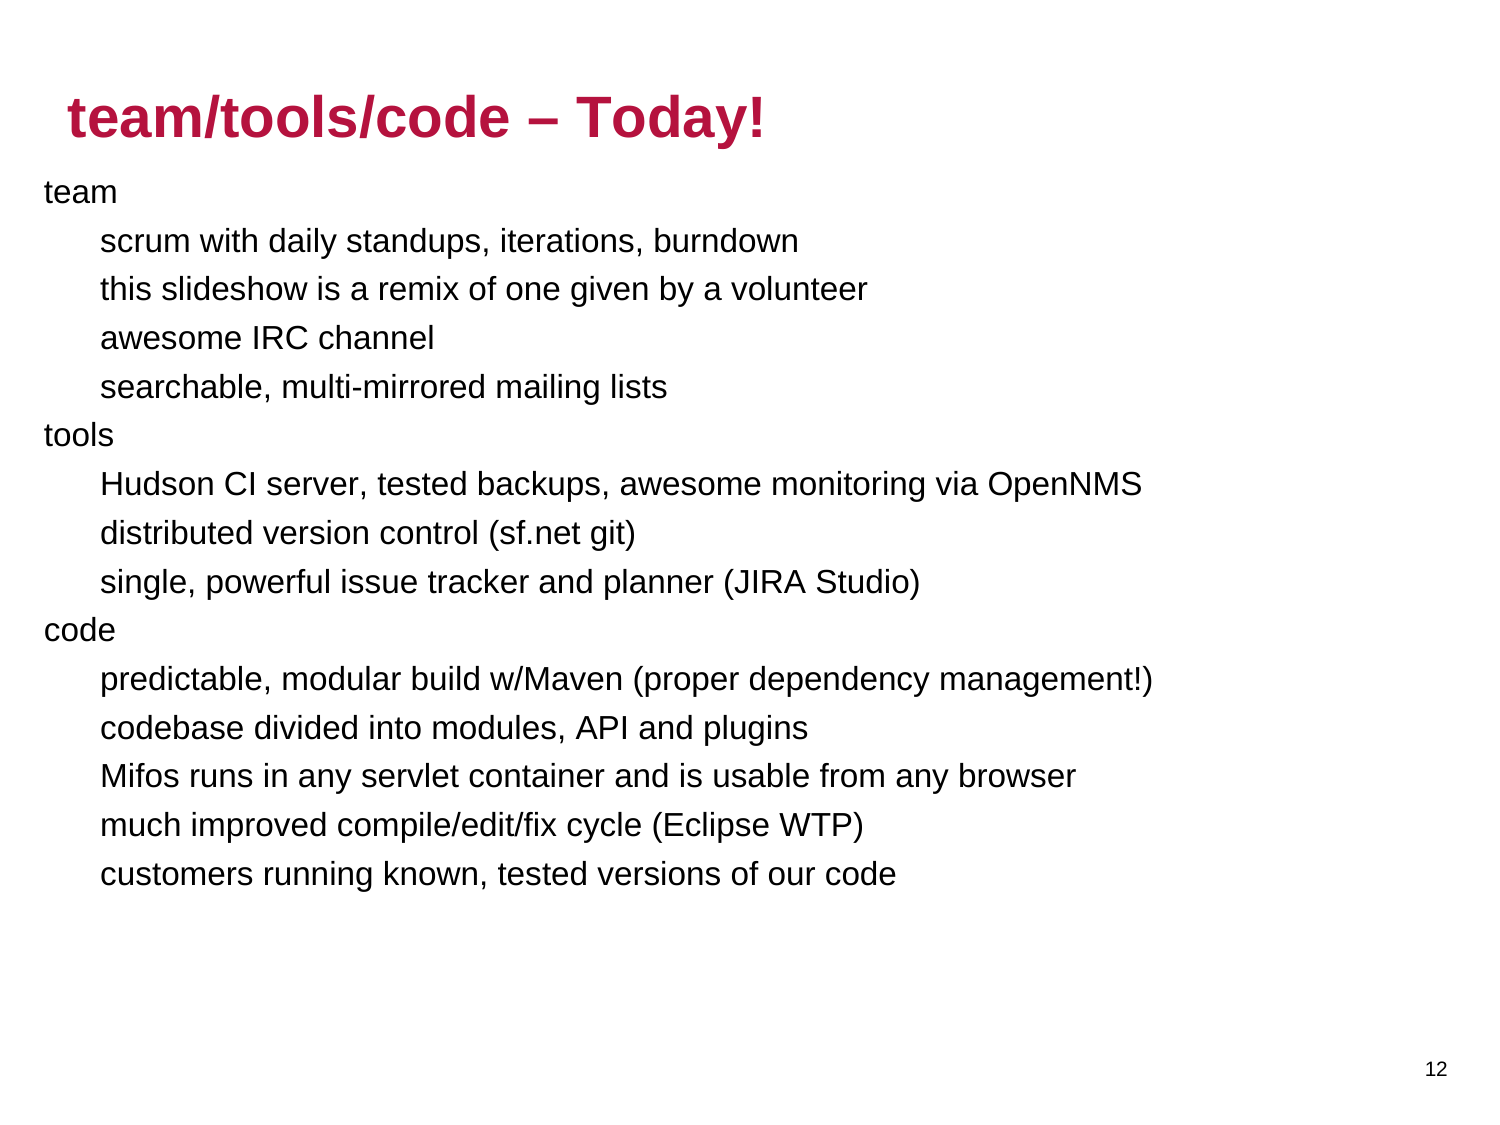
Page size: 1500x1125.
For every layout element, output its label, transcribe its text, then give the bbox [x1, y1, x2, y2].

list team scrum with daily standups, iterations, burndown this slideshow is a remix of one given by a volunteer awesome IRC channel searchable, multi-mirrored mailing lists tools Hudson CI server, tested backups, awesome monitoring via OpenNMS distributed version control (sf.net git) single, powerful issue tracker and planner (JIRA Studio) code predictable, modular build w/Maven (proper dependency management!) codebase divided into modules, API and plugins Mifos runs in any servlet container and is usable from any browser much improved compile/edit/fix cycle (Eclipse WTP) customers running known, tested versions of our code [43, 173, 1416, 976]
title team/tools/code – Today! [53, 51, 1447, 193]
